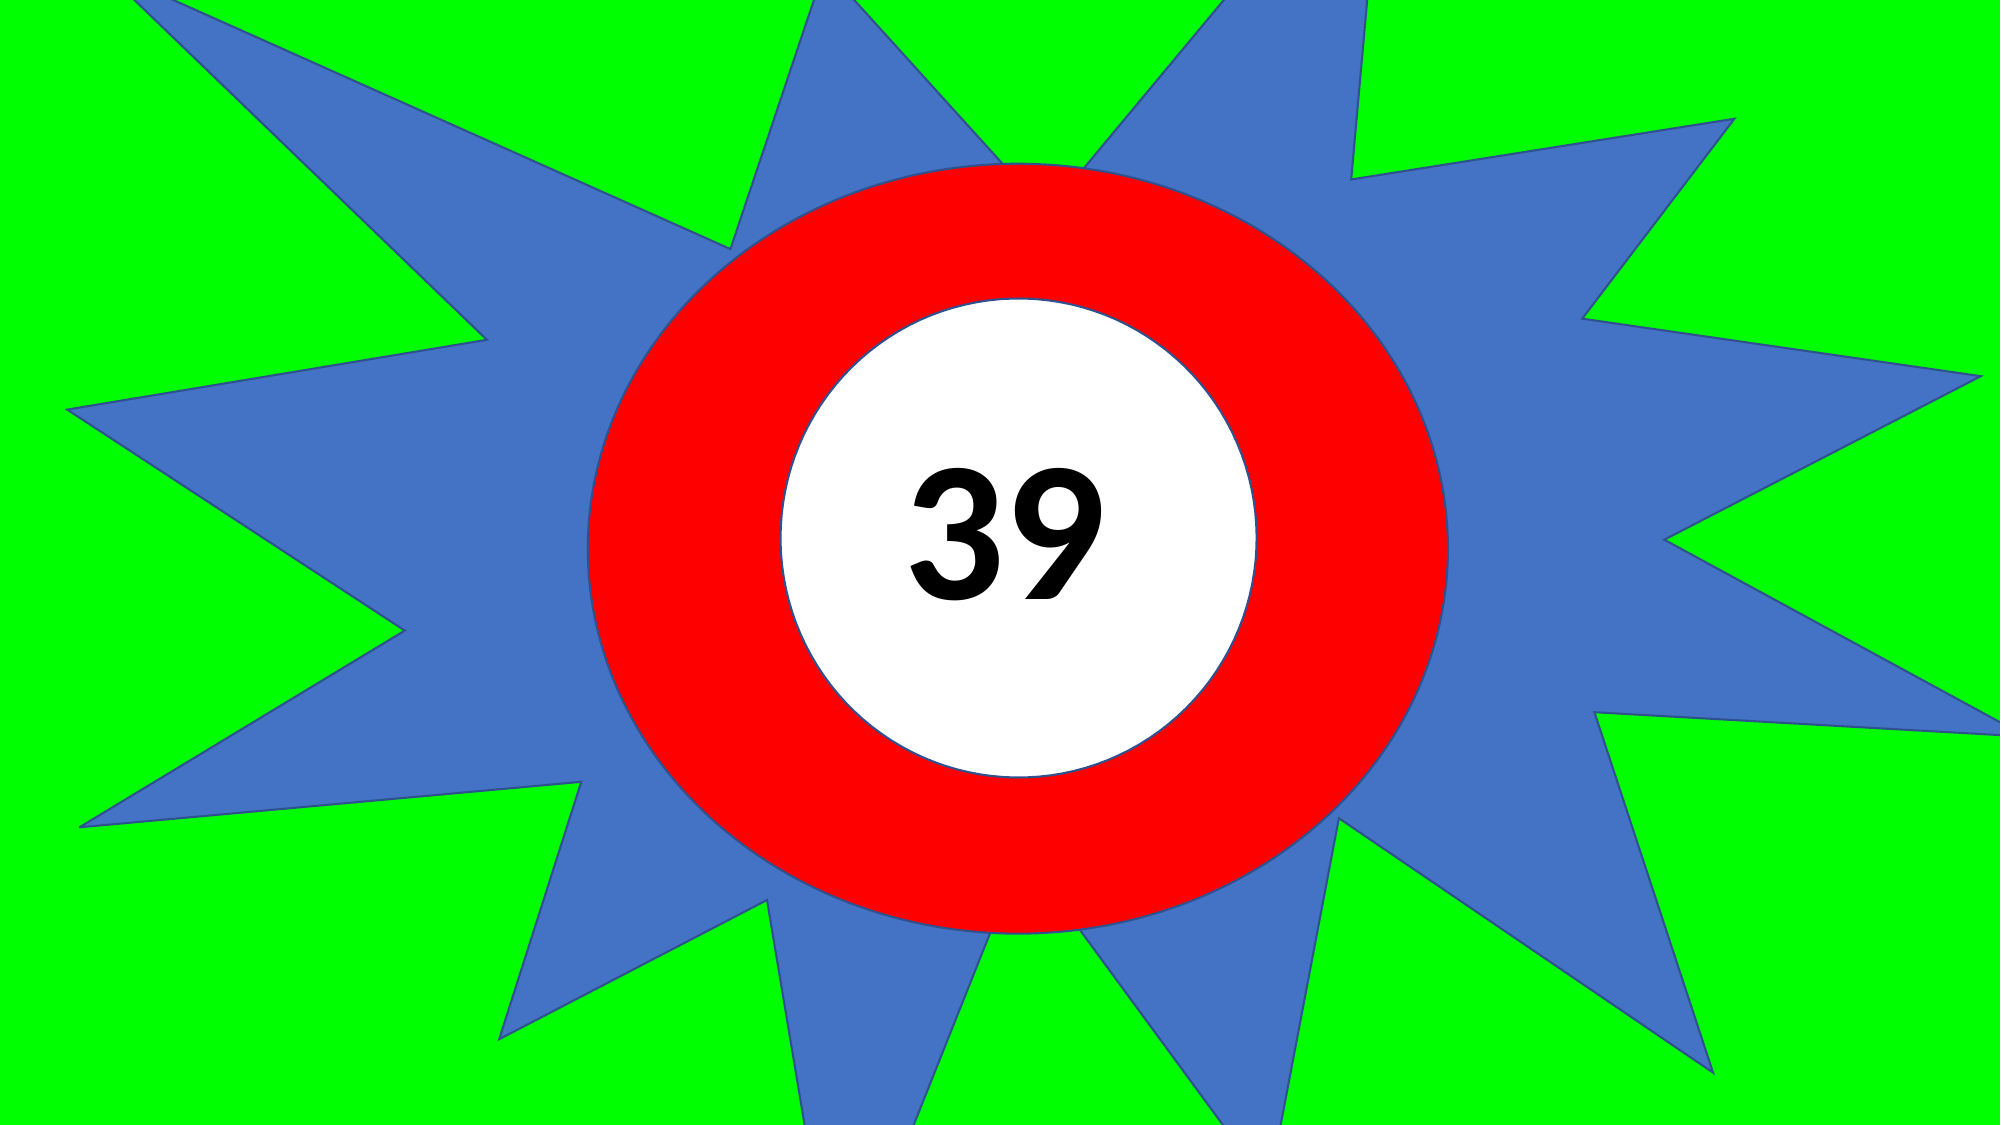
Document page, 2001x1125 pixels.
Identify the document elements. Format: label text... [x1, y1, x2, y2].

text_box [67, 0, 2000, 1125]
text_box 39 [888, 391, 1206, 650]
